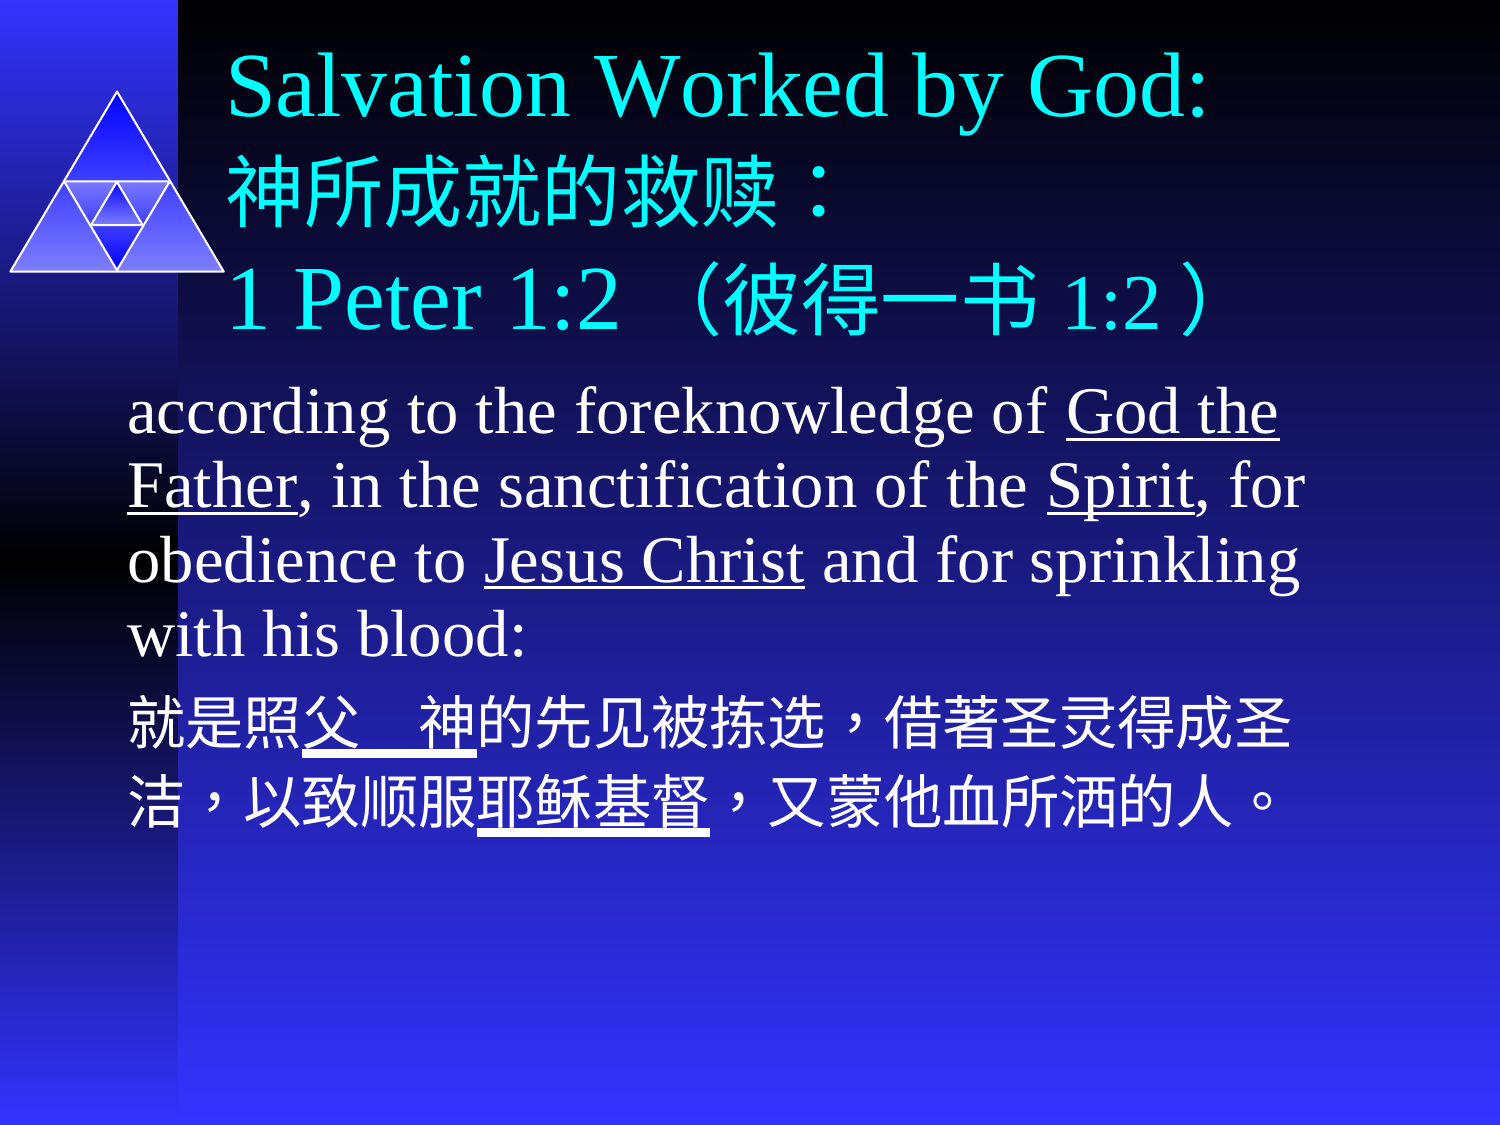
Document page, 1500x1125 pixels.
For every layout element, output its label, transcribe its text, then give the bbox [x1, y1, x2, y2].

title Salvation Worked by God: 神所成就的救赎： 1 Peter 1:2（彼得一书1:2） [225, 33, 1463, 354]
text_box according to the foreknowledge of God the Father, in the sanctification of the Spirit, for obedience to Jesus Christ and for sprinkling with his blood: 就是照父 神的先见被拣选，借著圣灵得成圣洁，以致顺服耶稣基督，又蒙他血所洒的人。 [112, 367, 1388, 942]
